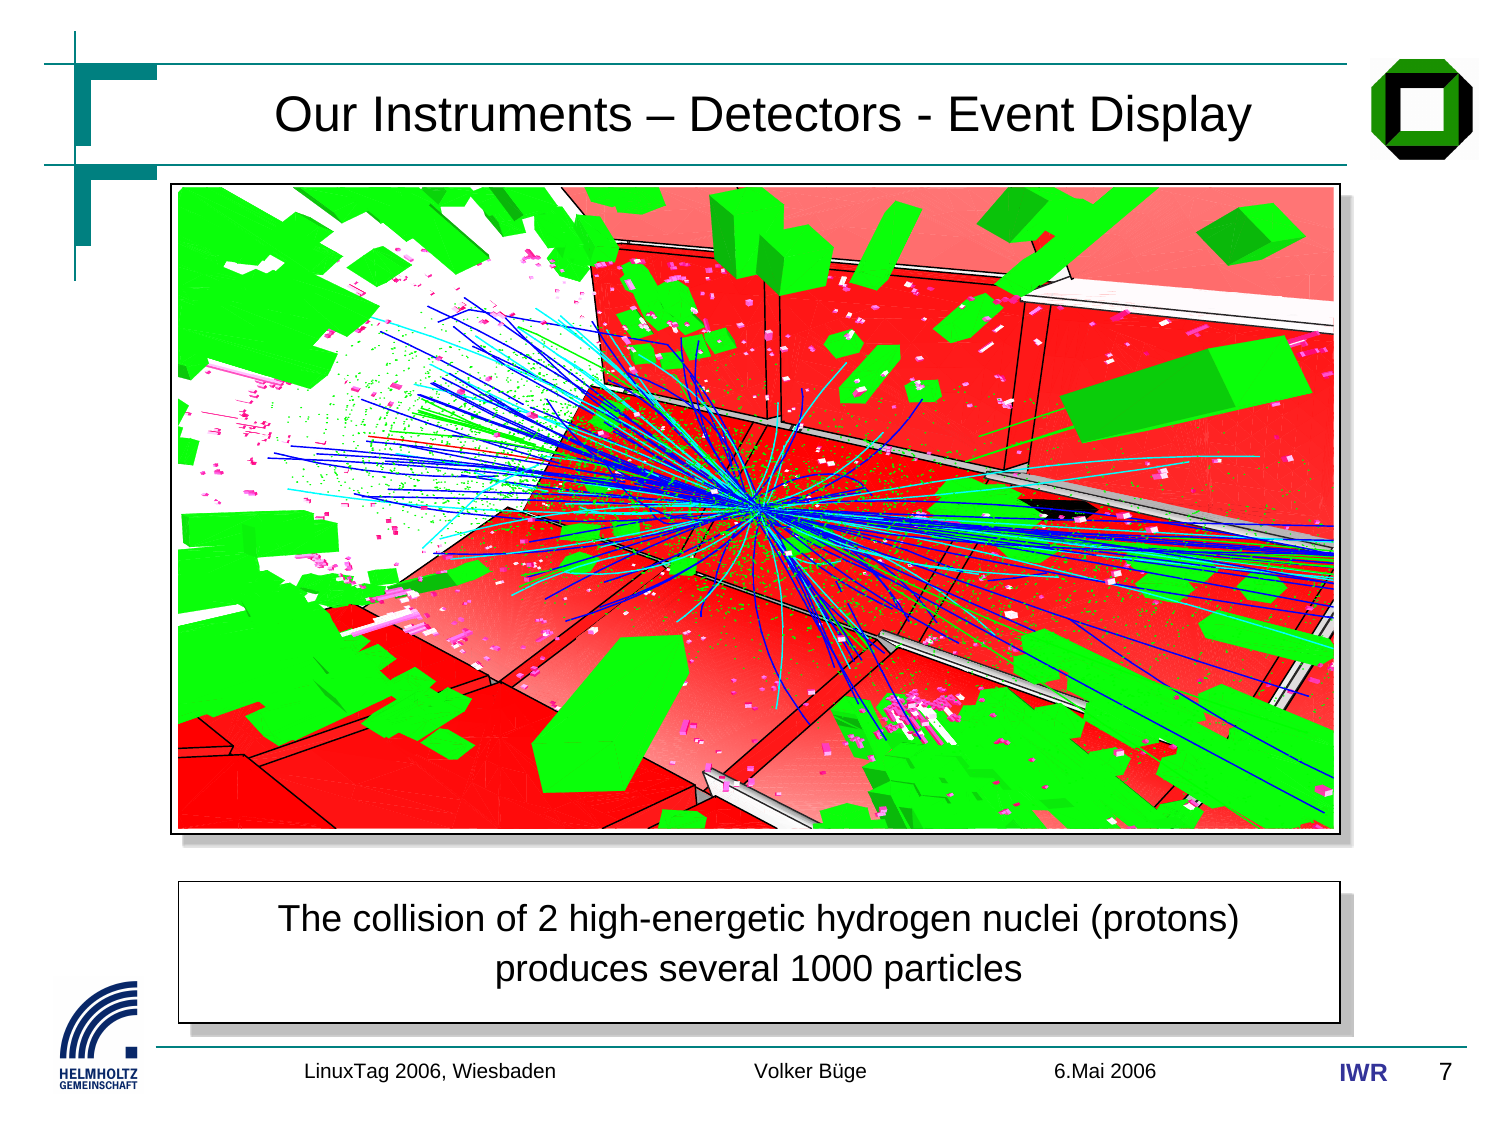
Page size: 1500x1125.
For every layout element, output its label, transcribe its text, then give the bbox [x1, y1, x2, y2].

picture [178, 187, 1334, 829]
title Our Instruments – Detectors - Event Display [194, 53, 1347, 165]
text_box [171, 183, 1341, 835]
picture [1370, 58, 1479, 160]
text_box The collision of 2 high-energetic hydrogen nuclei (protons) produces several 1000 particles [171, 881, 1347, 1024]
